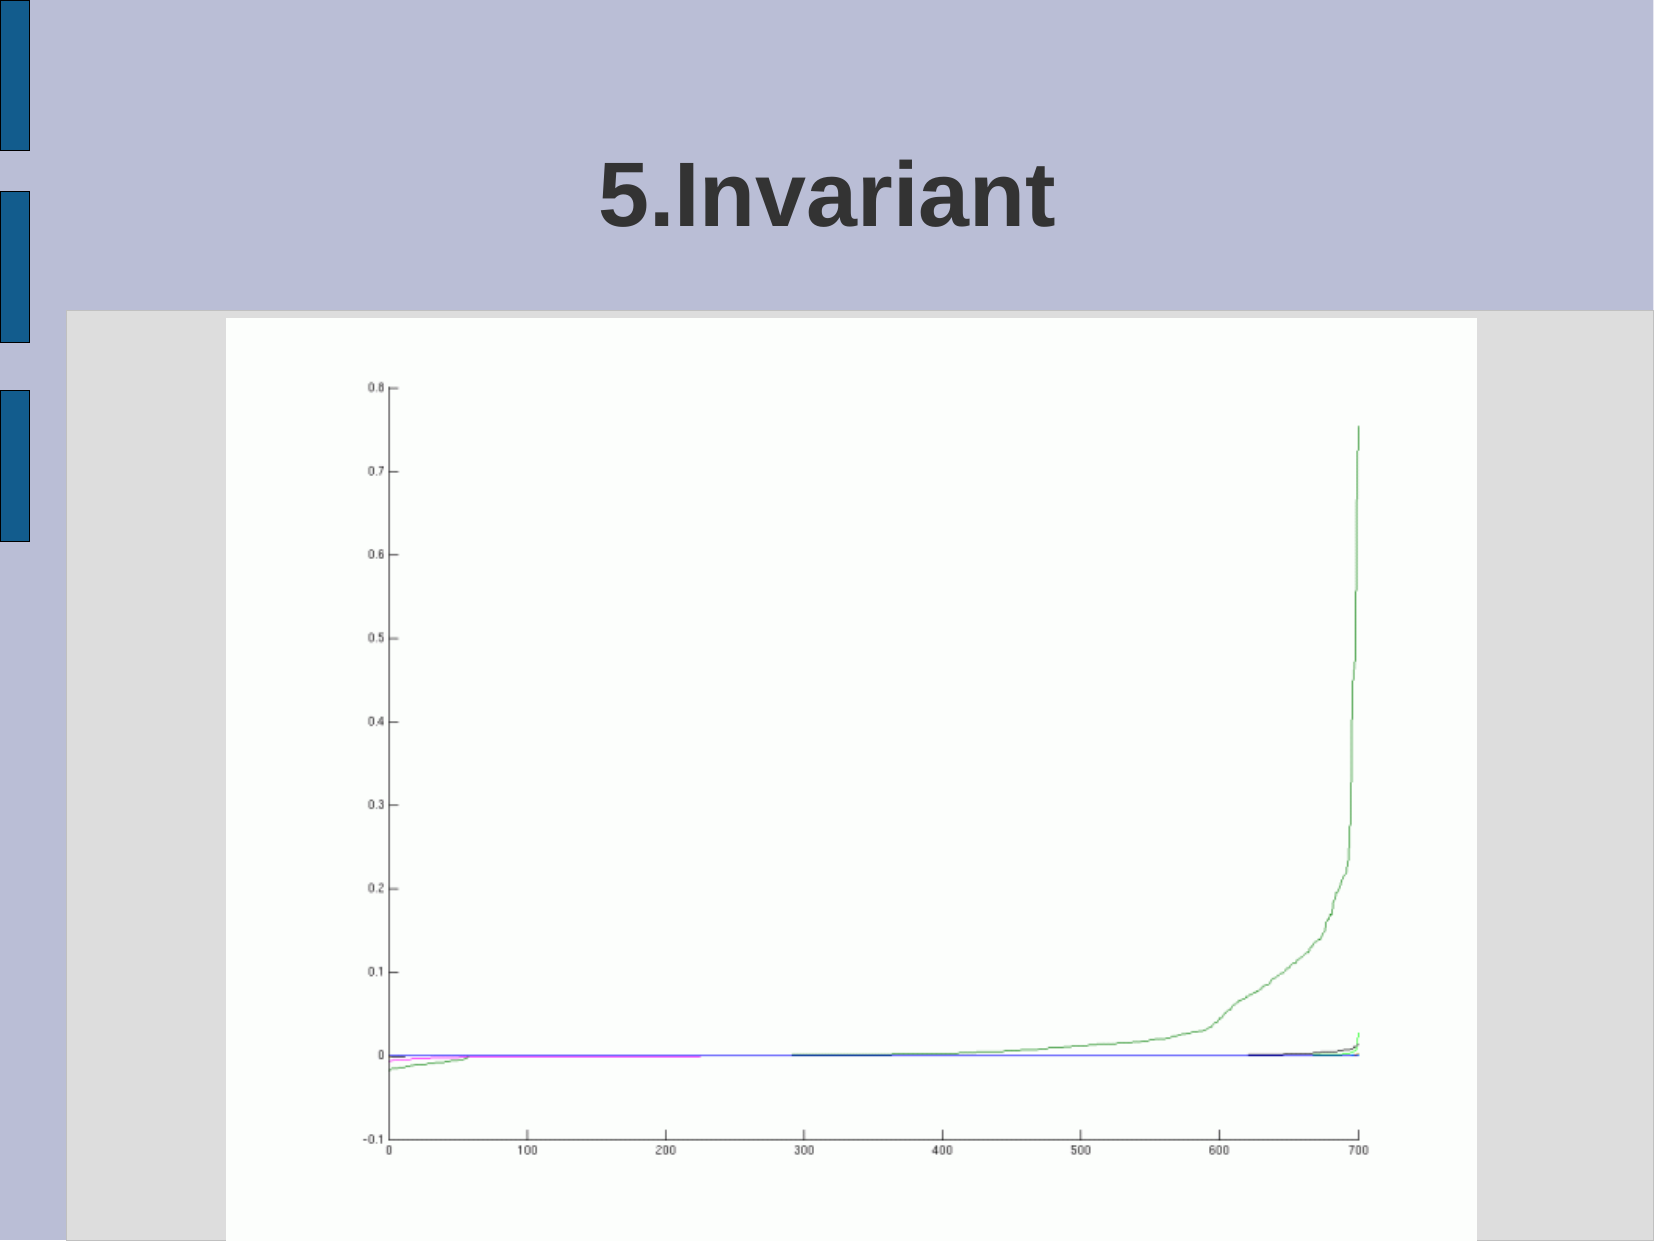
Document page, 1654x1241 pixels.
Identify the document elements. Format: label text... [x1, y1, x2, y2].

title 5.Invariant [121, 91, 1534, 299]
picture [226, 318, 1477, 1241]
